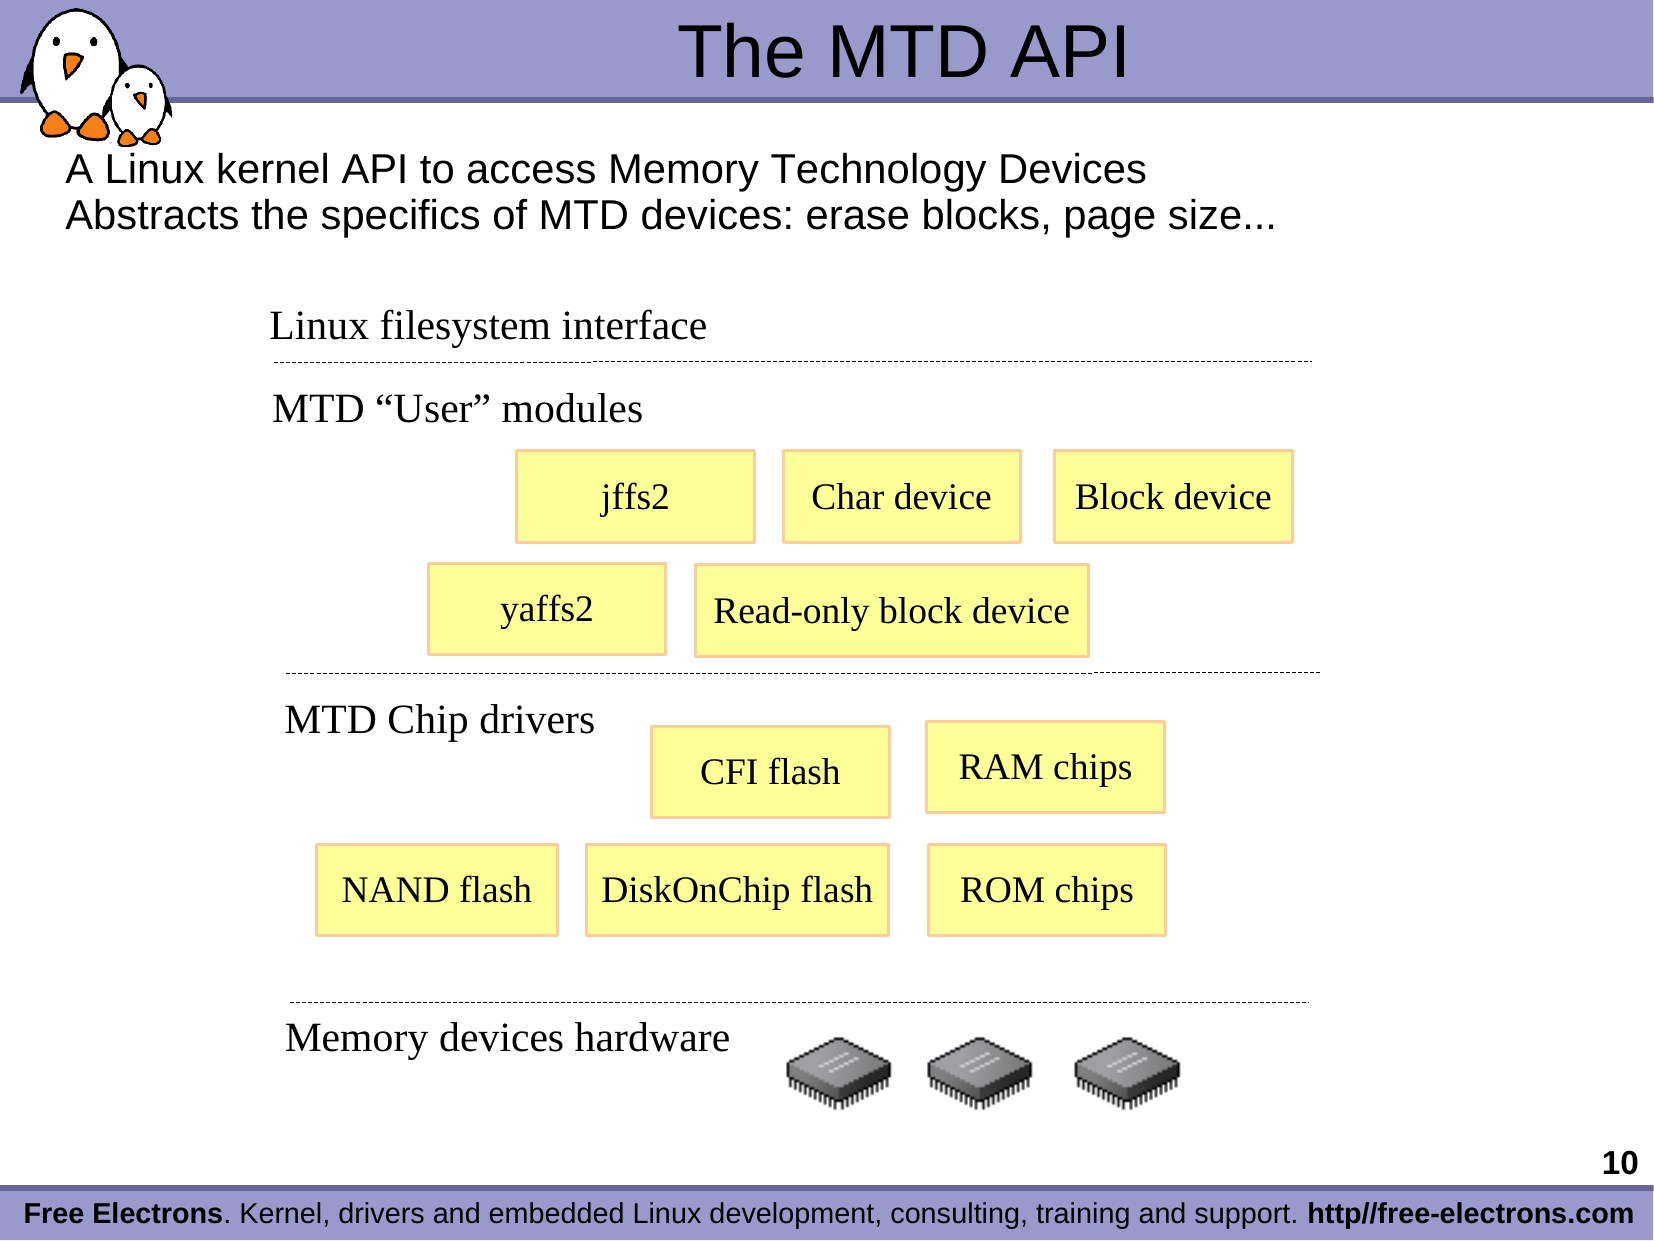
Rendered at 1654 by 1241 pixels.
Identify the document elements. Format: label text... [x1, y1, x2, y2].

picture [20, 8, 172, 147]
text_box Memory devices hardware [284, 1013, 733, 1072]
text_box Char device [783, 450, 1021, 543]
picture [780, 1016, 899, 1135]
text_box yaffs2 [428, 563, 666, 655]
text_box MTD “User” modules [272, 385, 665, 443]
text_box Block device [1054, 450, 1293, 543]
text_box RAM chips [926, 721, 1165, 813]
text_box jffs2 [516, 450, 755, 543]
title The MTD API [178, 4, 1631, 98]
text_box DiskOnChip flash [586, 844, 889, 936]
text_box A Linux kernel API to access Memory Technology Devices Abstracts the specifics of MTD devices: erase blocks, page size... [47, 145, 1580, 317]
text_box Linux filesystem interface [269, 317, 718, 361]
text_box Read-only block device [695, 564, 1089, 657]
picture [921, 1016, 1040, 1135]
text_box CFI flash [651, 726, 890, 818]
text_box NAND flash [316, 844, 558, 936]
text_box ROM chips [928, 844, 1166, 936]
text_box MTD Chip drivers [284, 696, 596, 755]
picture [1068, 1016, 1188, 1135]
